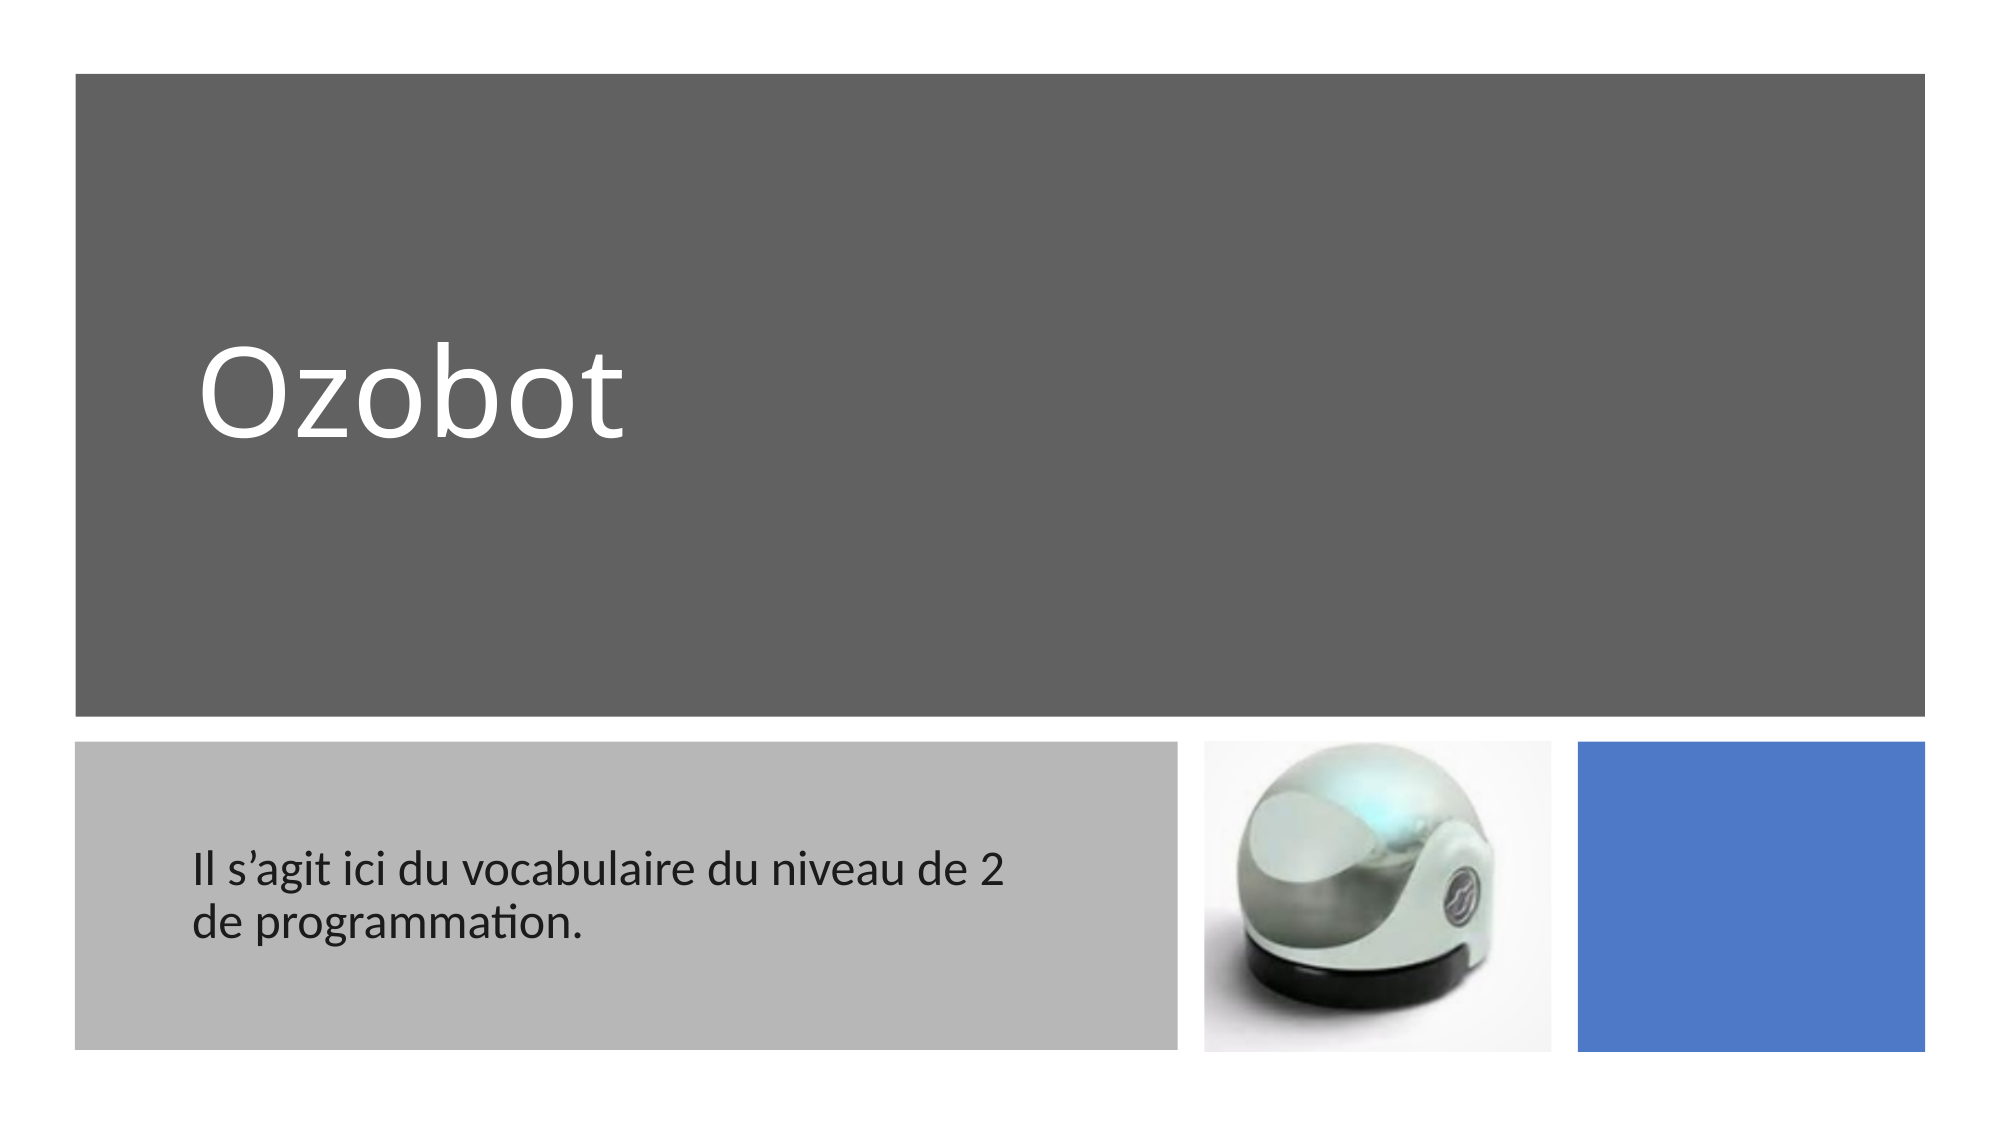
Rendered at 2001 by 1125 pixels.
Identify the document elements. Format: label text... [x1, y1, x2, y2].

text_box [75, 742, 1178, 1050]
text_box [76, 74, 1925, 717]
text_box [1578, 742, 1925, 1052]
picture [1204, 741, 1552, 1052]
subtitle Il s’agit ici du vocabulaire du niveau de 2 de programmation. [177, 794, 1069, 997]
title Ozobot [180, 182, 1823, 613]
